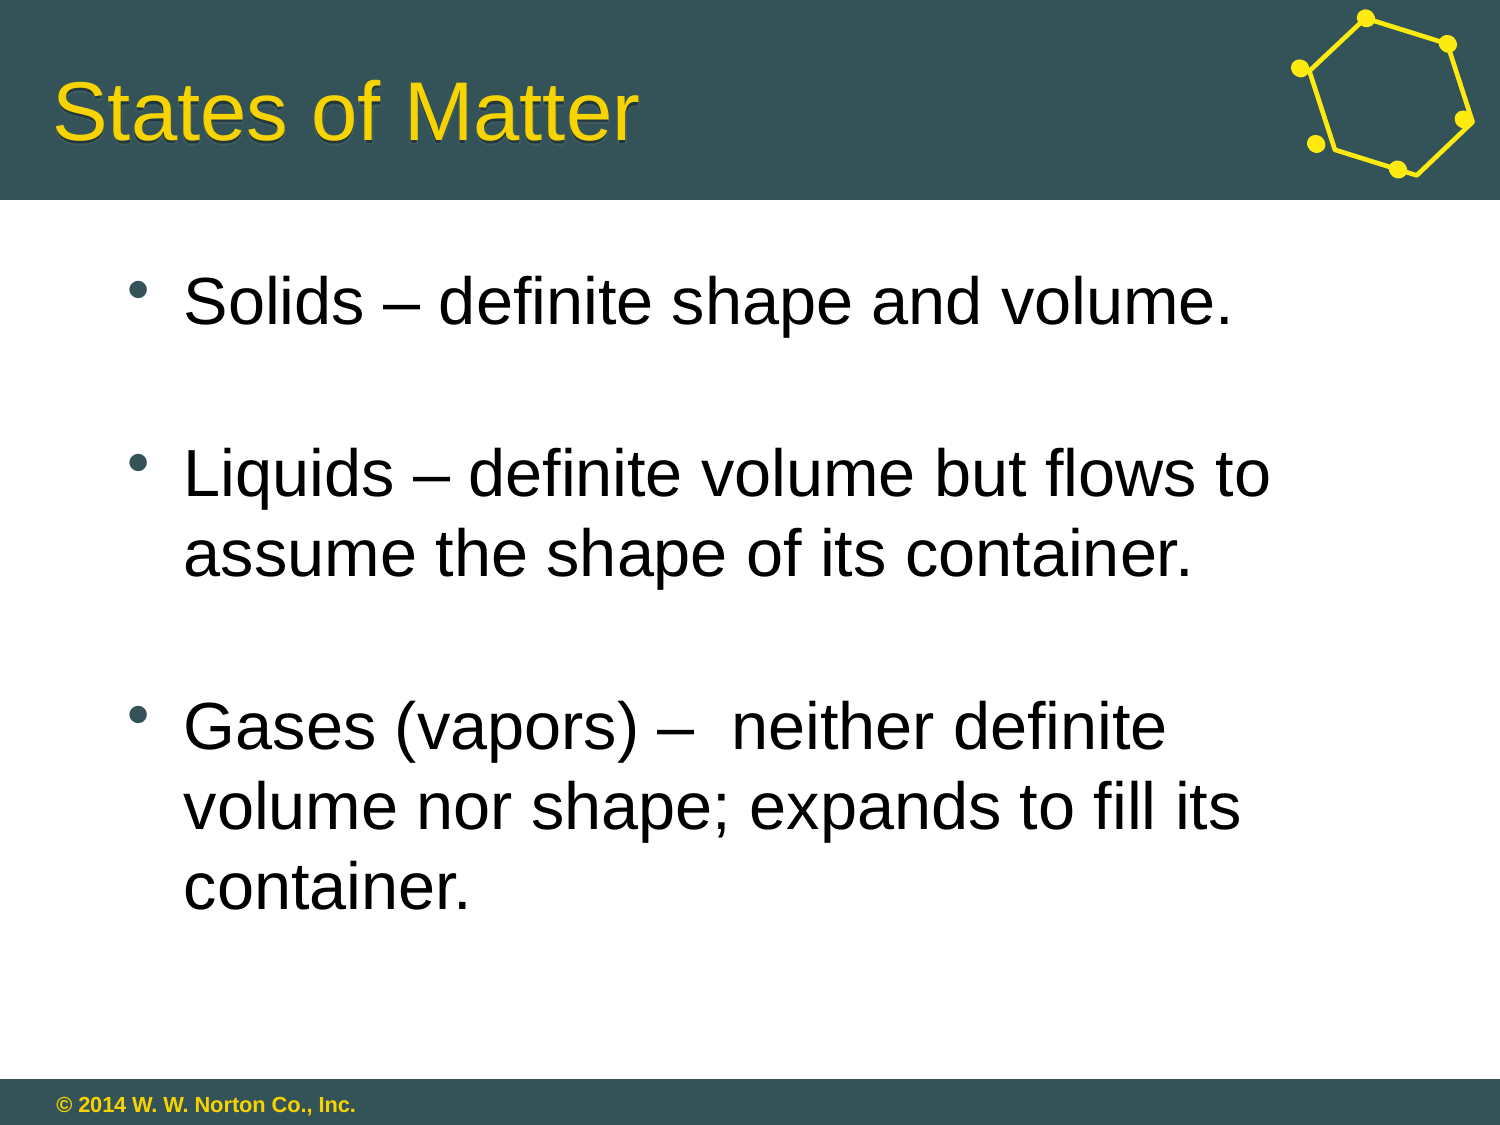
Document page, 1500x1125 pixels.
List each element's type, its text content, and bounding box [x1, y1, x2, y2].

list Solids – definite shape and volume. Liquids – definite volume but flows to assume the shape of its container. Gases (vapors) – neither definite volume nor shape; expands to fill its container. [112, 249, 1400, 1000]
title States of Matter [37, 19, 1225, 195]
